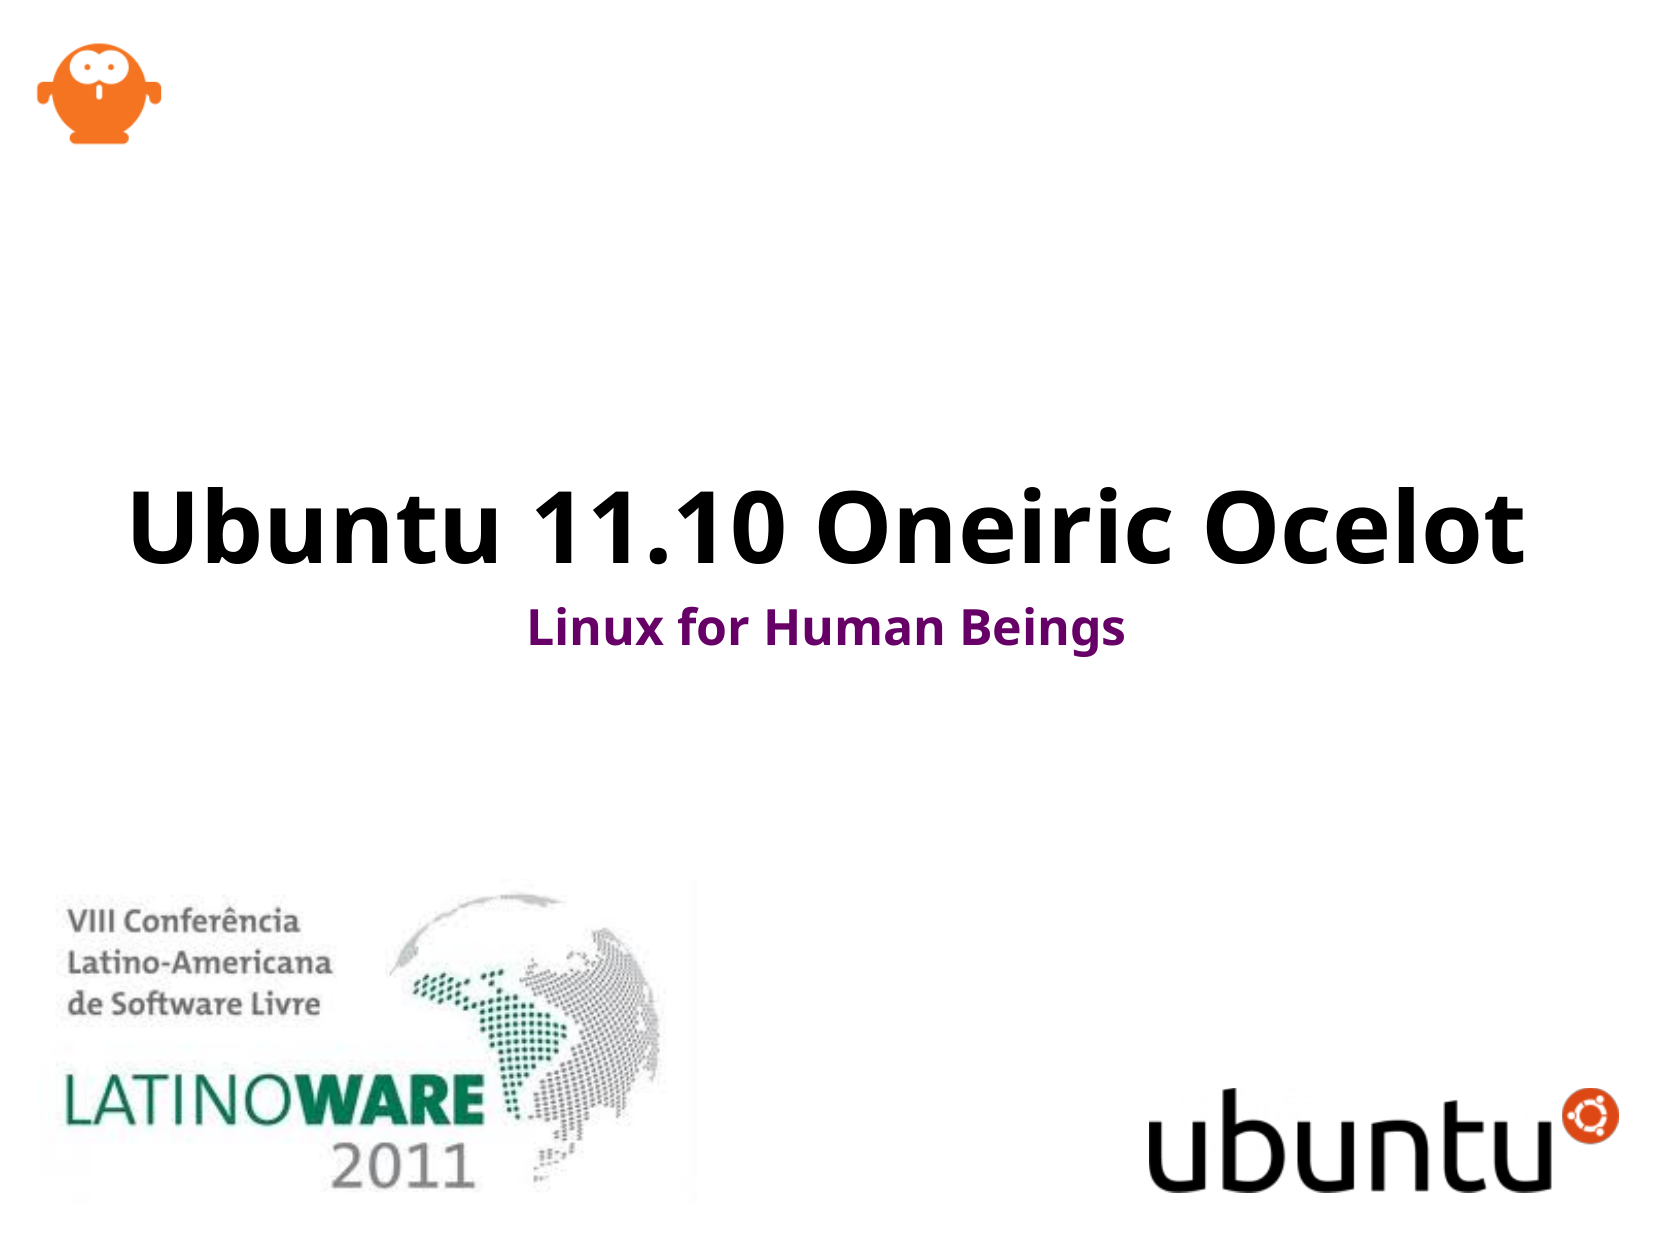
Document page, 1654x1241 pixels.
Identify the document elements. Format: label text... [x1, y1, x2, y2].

picture [1149, 1088, 1619, 1193]
picture [40, 879, 697, 1205]
picture [34, 28, 166, 160]
subtitle Ubuntu 11.10 Oneiric Ocelot Linux for Human Beings [82, 473, 1571, 644]
